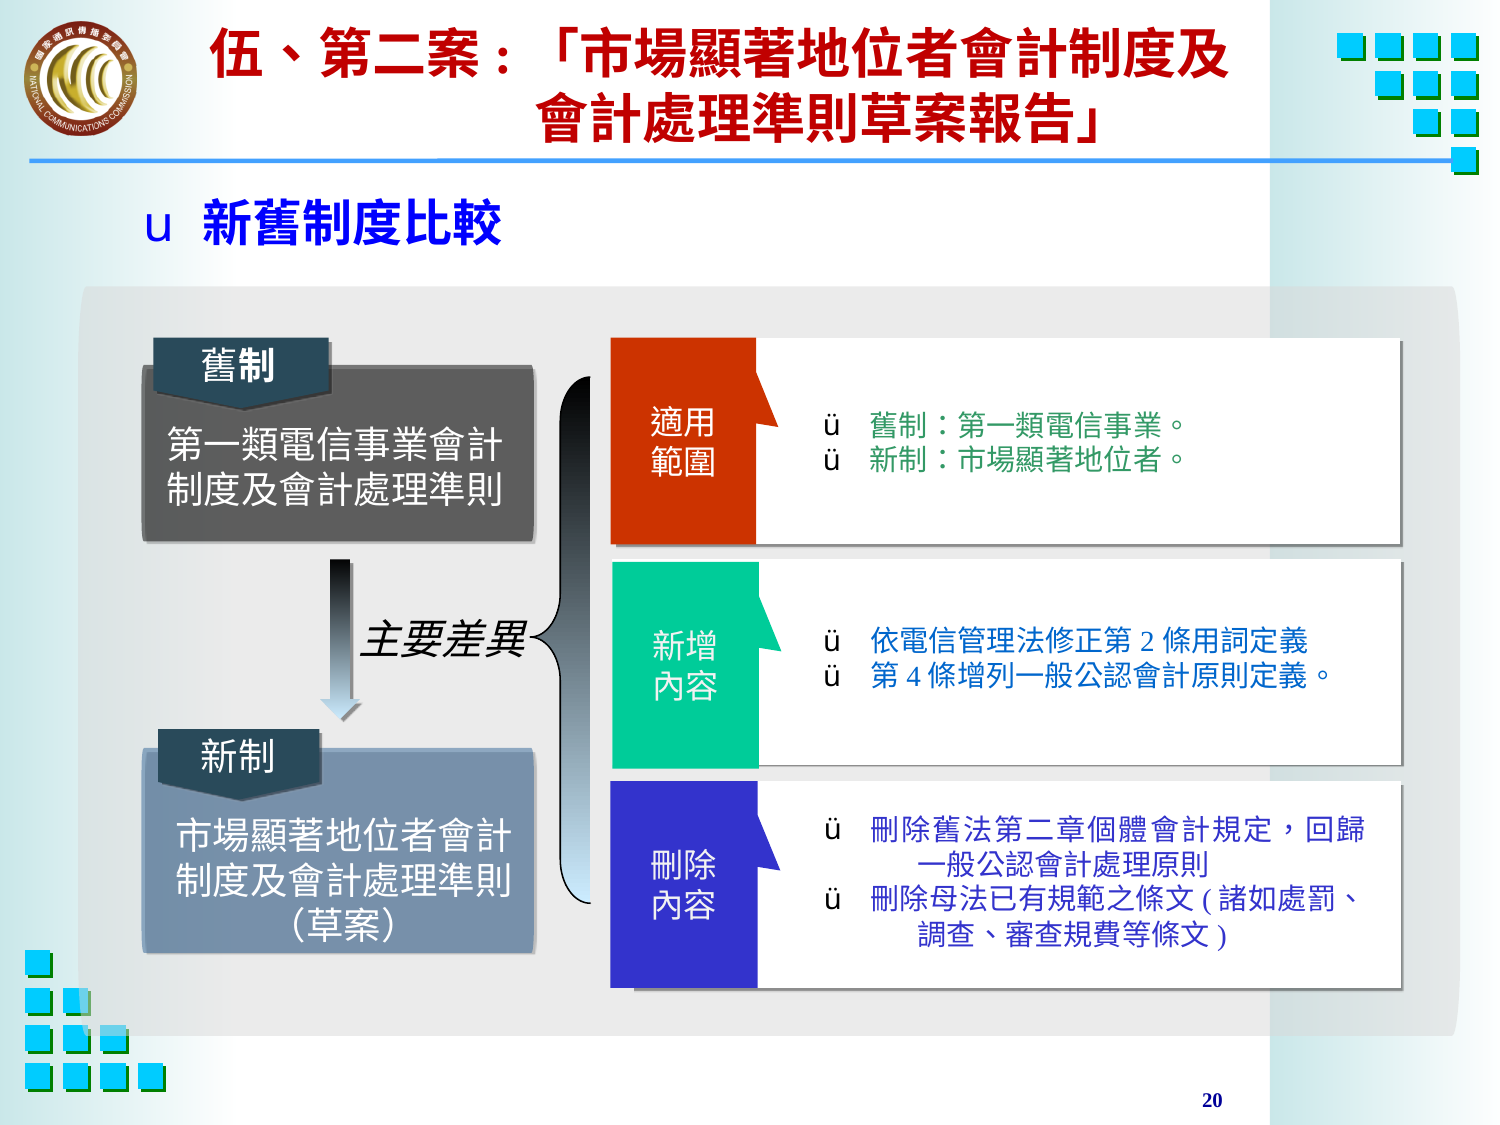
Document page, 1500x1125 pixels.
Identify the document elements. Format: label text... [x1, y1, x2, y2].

text_box 舊制：第一類電信事業。 新制：市場顯著地位者。 [749, 399, 1388, 484]
text_box 新增 內容 [612, 561, 767, 769]
text_box 依電信管理法修正第2條用詞定義 第4條增列一般公認會計原則定義。 [749, 615, 1388, 700]
text_box [78, 286, 1461, 1036]
text_box 刪除 內容 [610, 781, 758, 988]
text_box 適用 範圍 [610, 337, 768, 545]
title 伍、第二案:「市場顯著地位者會計制度及會計處理準則草案報告」 [194, 7, 1247, 161]
text_box 新制 [162, 725, 314, 757]
text_box 舊制 [159, 334, 318, 398]
text_box 刪除舊法第二章個體會計規定，回歸一般公認會計處理原則 刪除母法已有規範之條文(諸如處罰、調查、審查規費等條文) [750, 804, 1381, 958]
text_box 市場顯著地位者會計制度及會計處理準則（草案） [148, 804, 540, 954]
text_box 第一類電信事業會計制度及會計處理準則 [145, 413, 524, 518]
text_box 主要差異 [350, 605, 544, 671]
text_box 新舊制度比較 [128, 184, 1459, 255]
